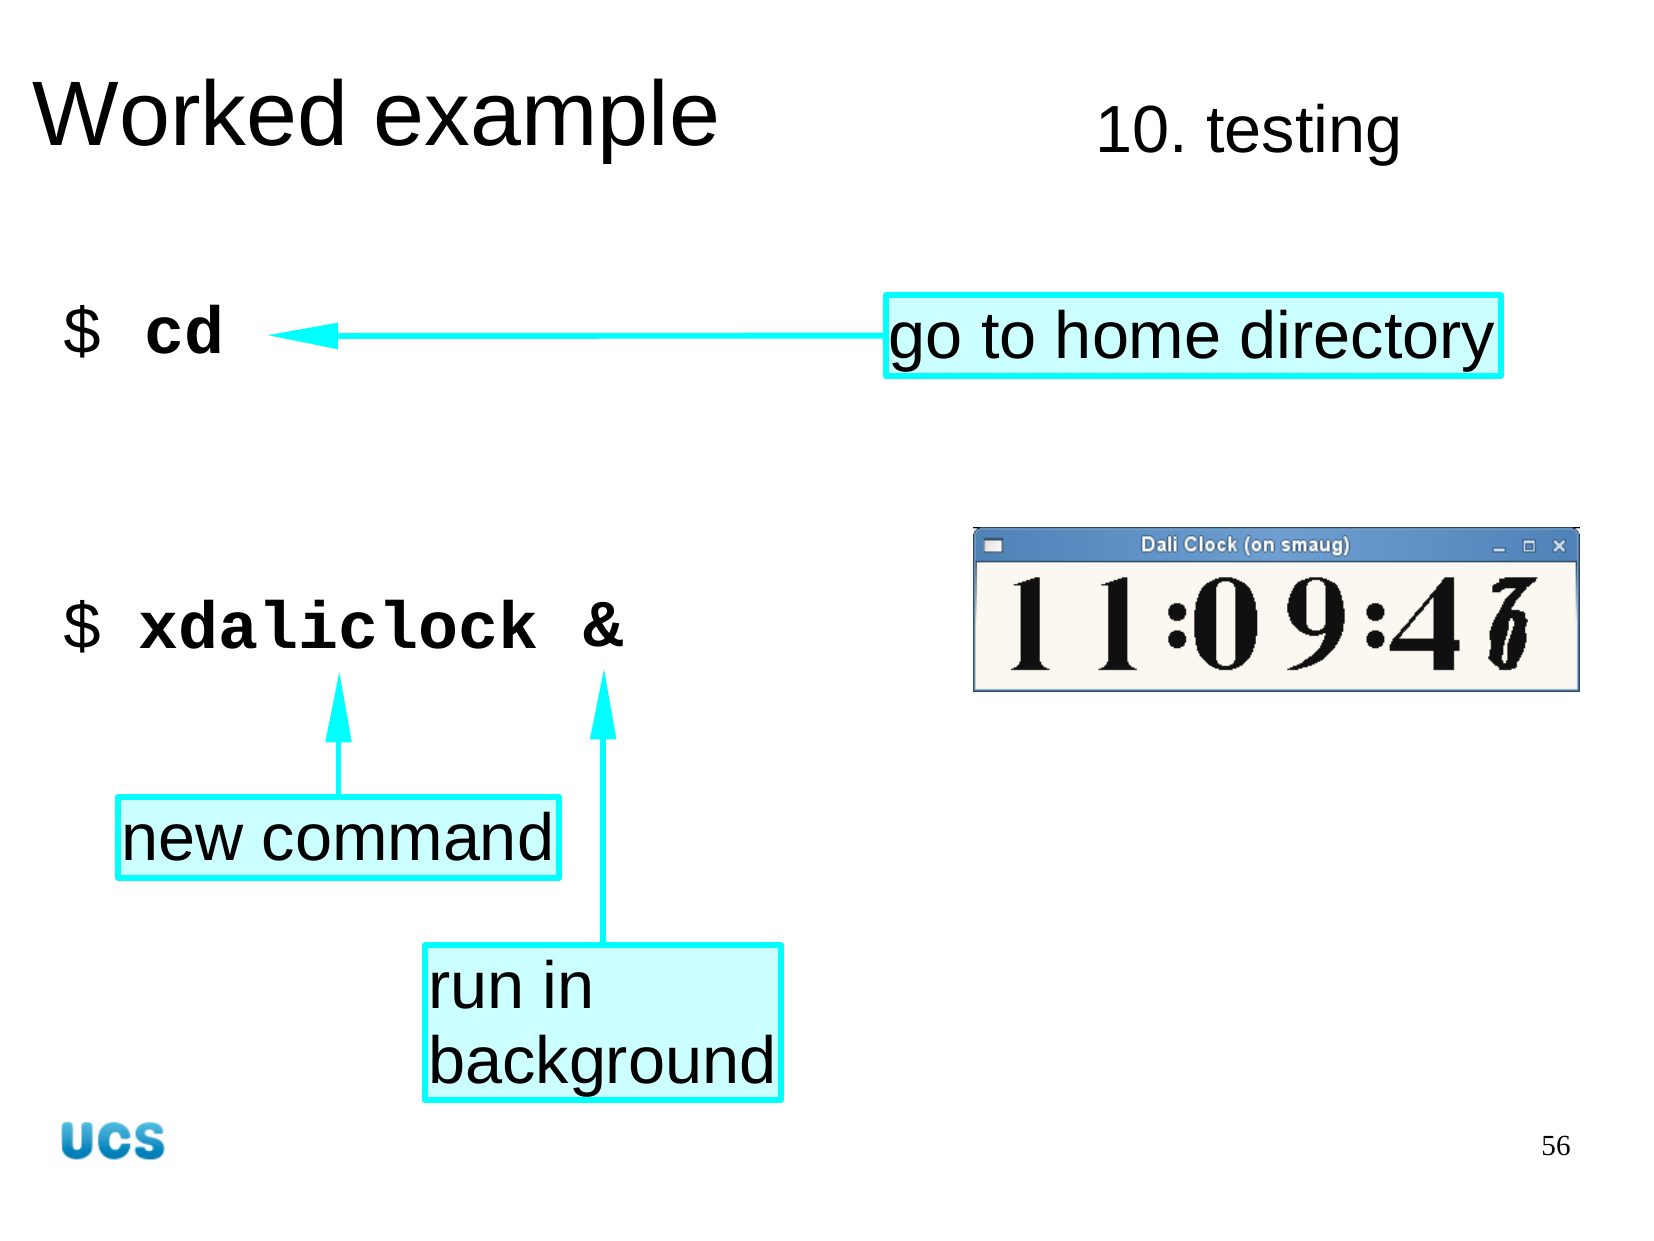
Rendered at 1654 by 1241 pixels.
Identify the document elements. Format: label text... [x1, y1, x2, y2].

text_box new command [118, 797, 559, 878]
text_box go to home directory [885, 295, 1502, 377]
text_box cd [141, 295, 268, 377]
picture [61, 1121, 165, 1161]
text_box & [580, 587, 627, 670]
text_box xdaliclock [135, 590, 542, 673]
text_box run in background [425, 944, 782, 1101]
text_box $ [59, 295, 106, 377]
text_box $ [59, 590, 106, 673]
text_box 10. testing [1092, 88, 1408, 170]
picture [973, 527, 1580, 693]
text_box Worked example [29, 59, 725, 169]
